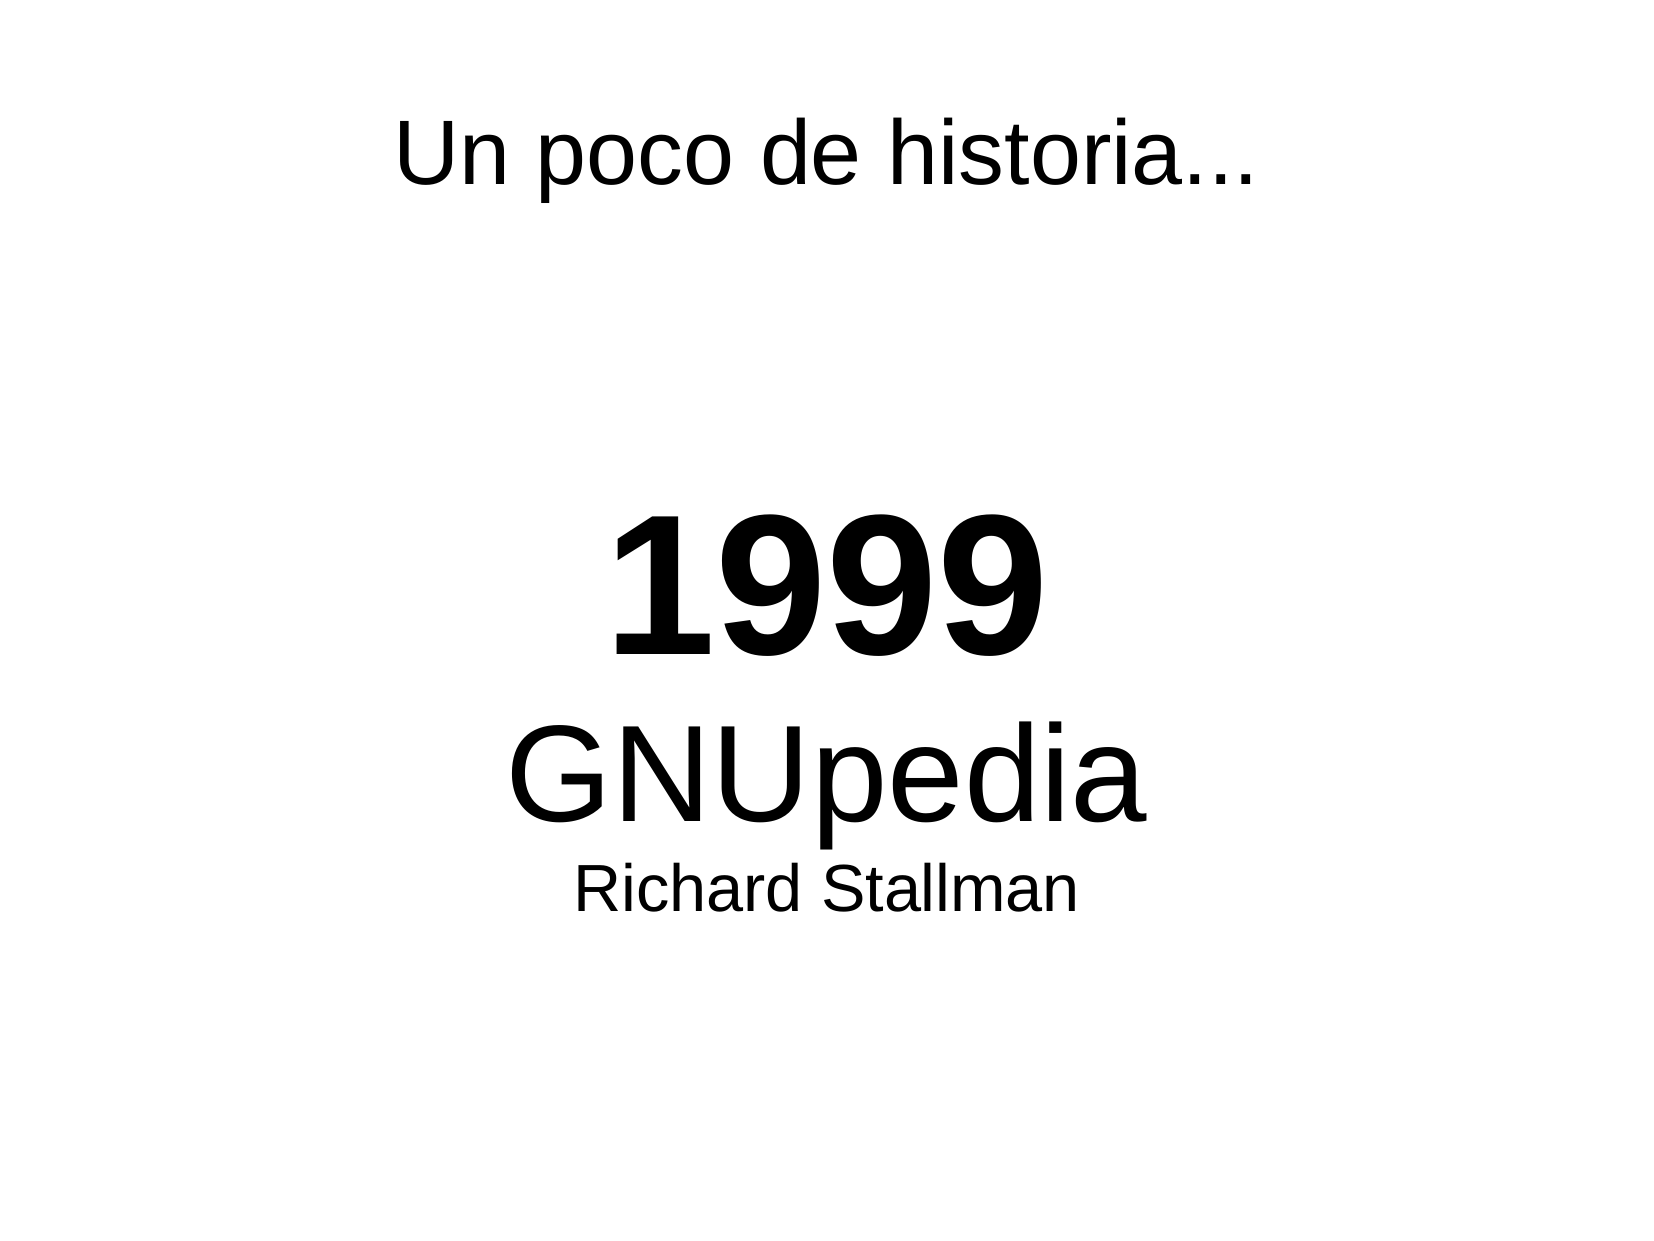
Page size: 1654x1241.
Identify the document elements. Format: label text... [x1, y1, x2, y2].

title Un poco de historia... [82, 49, 1571, 257]
subtitle 1999 GNUpedia Richard Stallman [82, 290, 1571, 1109]
